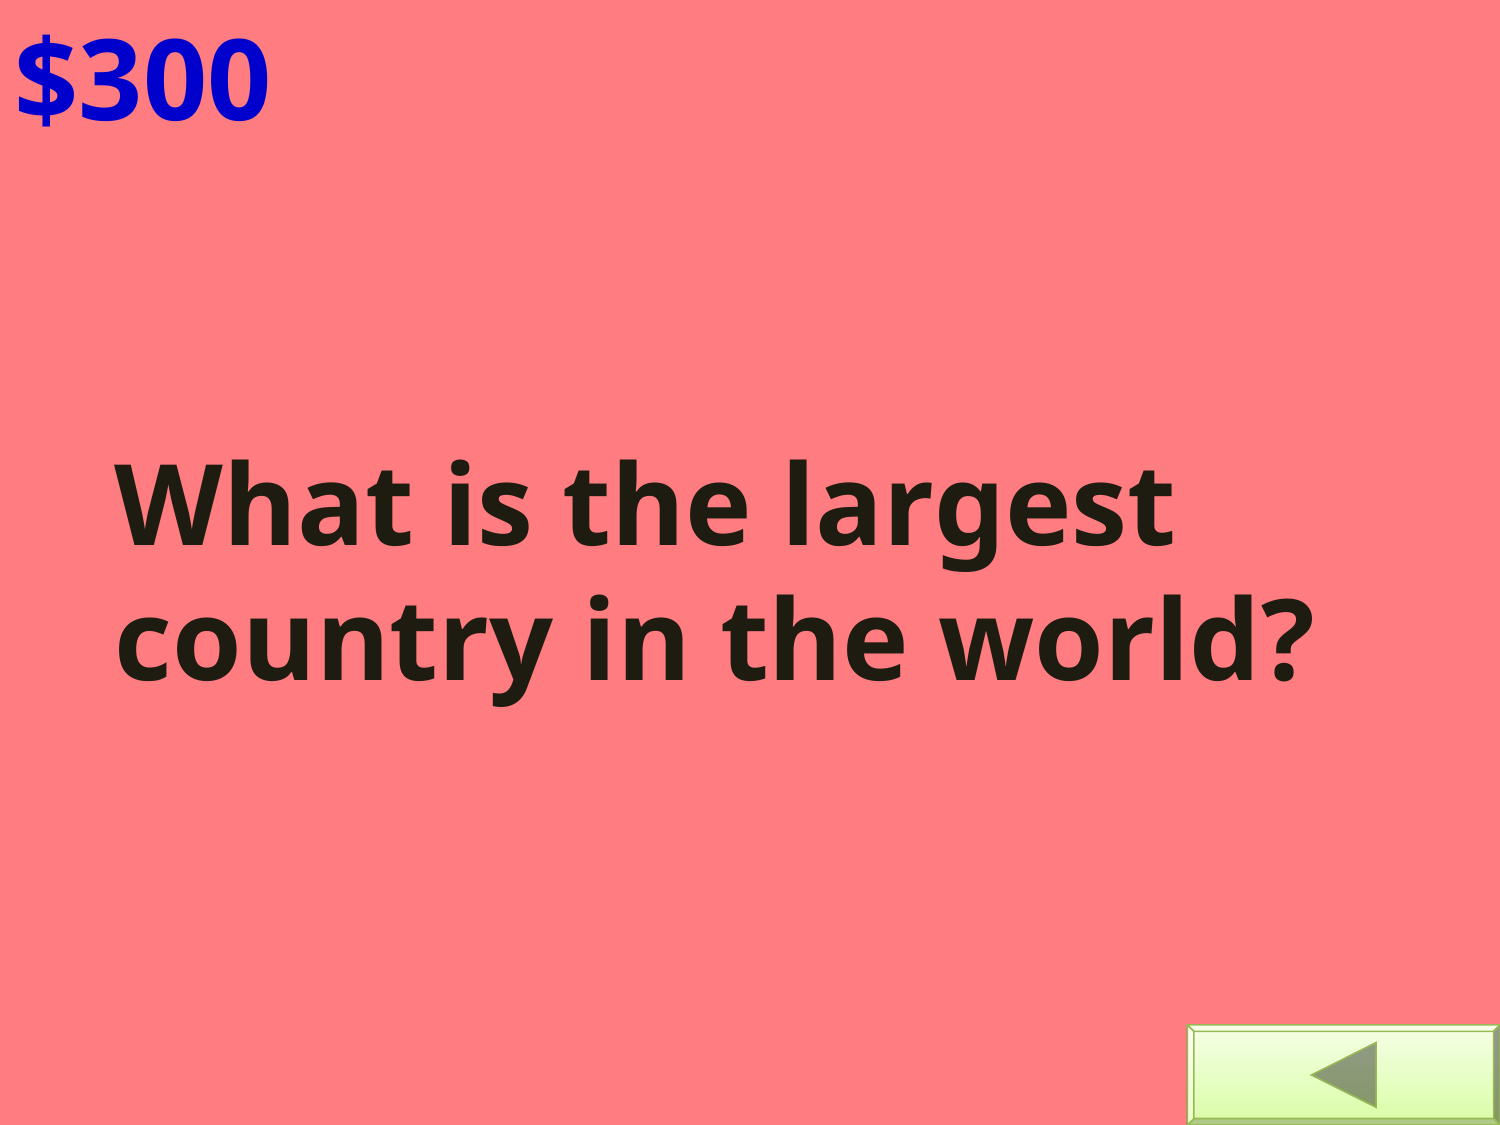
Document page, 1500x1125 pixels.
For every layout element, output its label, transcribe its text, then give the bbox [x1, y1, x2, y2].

text_box What is the largest country in the world? [99, 424, 1500, 711]
text_box [1189, 1025, 1500, 1125]
text_box $300 [0, 0, 1426, 151]
